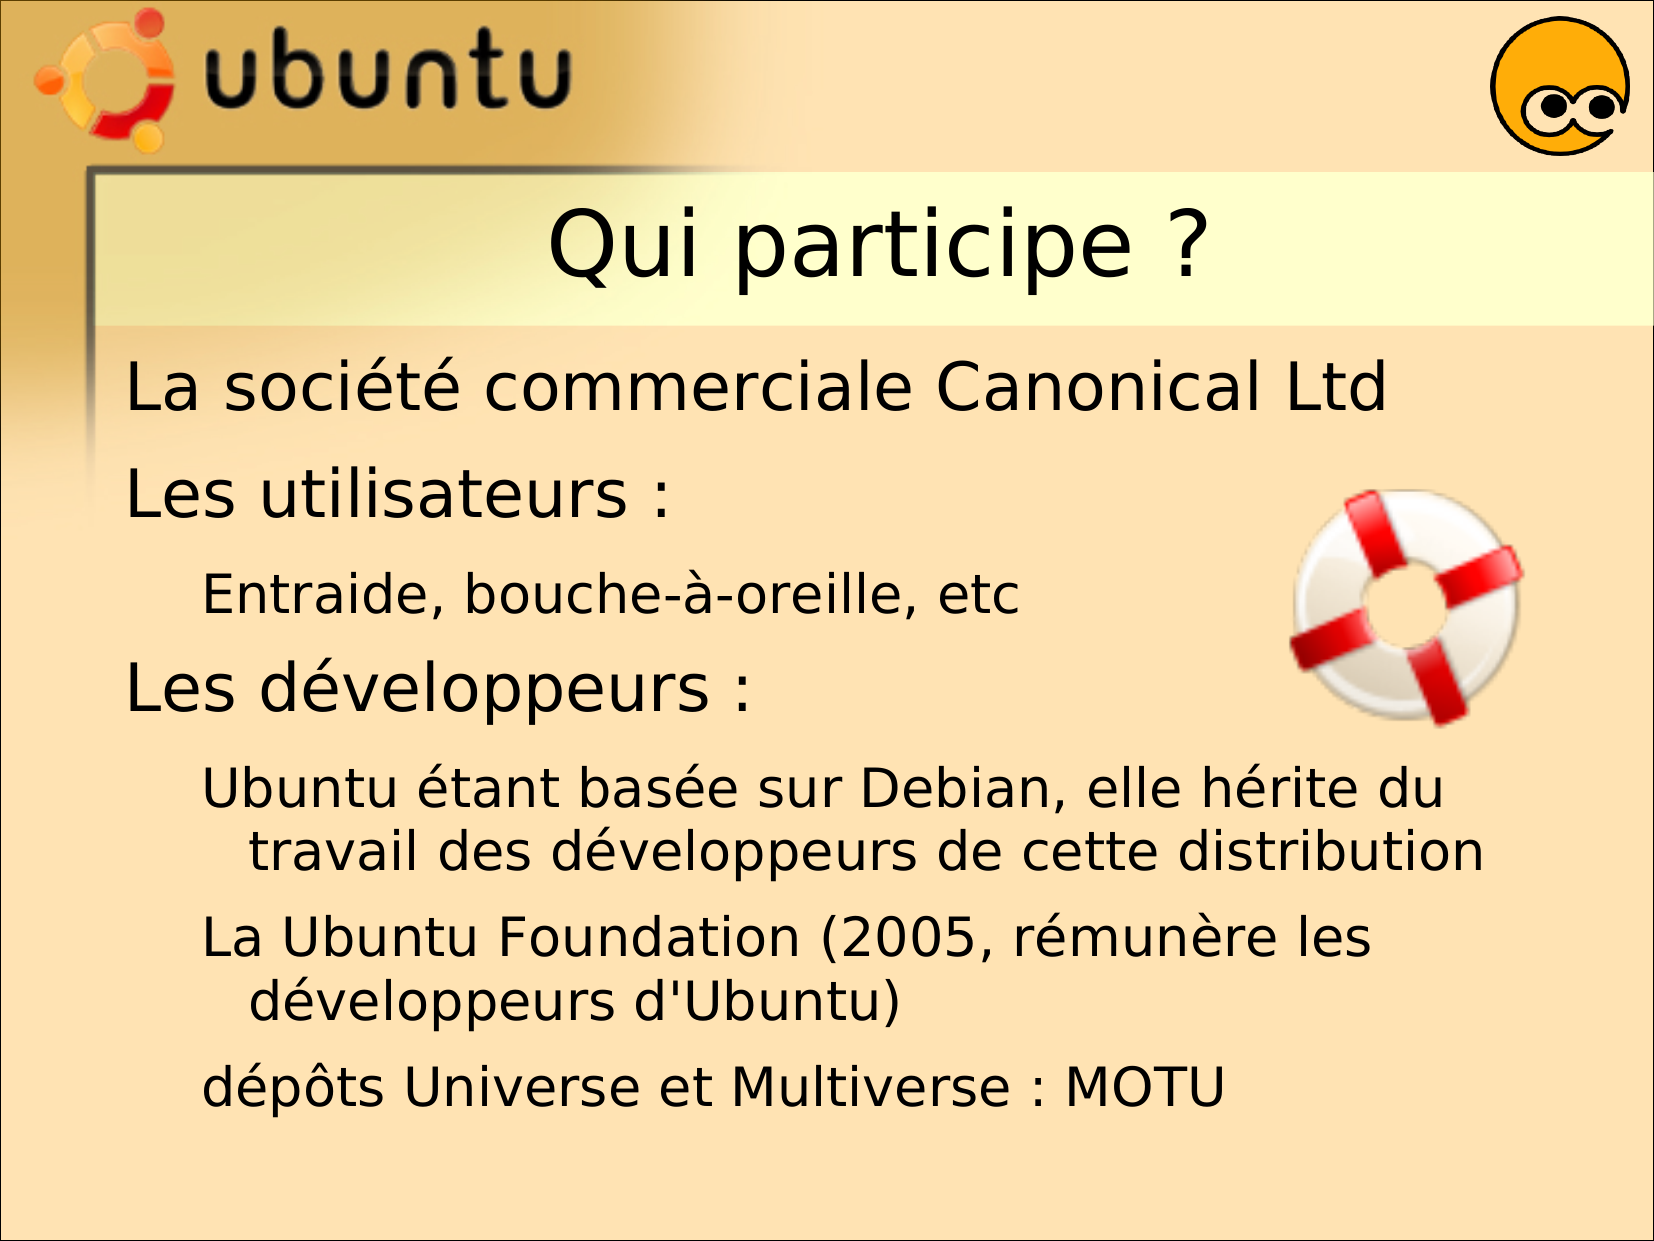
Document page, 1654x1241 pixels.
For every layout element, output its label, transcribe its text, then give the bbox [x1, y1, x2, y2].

picture [0, 0, 1256, 552]
list La société commerciale Canonical Ltd Les utilisateurs : Entraide, bouche-à-oreille, etc Les développeurs : Ubuntu étant basée sur Debian, elle hérite du travail des développeurs de cette distribution La Ubuntu Foundation (2005, rémunère les développeurs d'Ubuntu) dépôts Universe et Multiverse : MOTU [106, 348, 1595, 1120]
picture [1284, 484, 1533, 737]
picture [1490, 16, 1630, 156]
title Qui participe ? [172, 184, 1589, 305]
